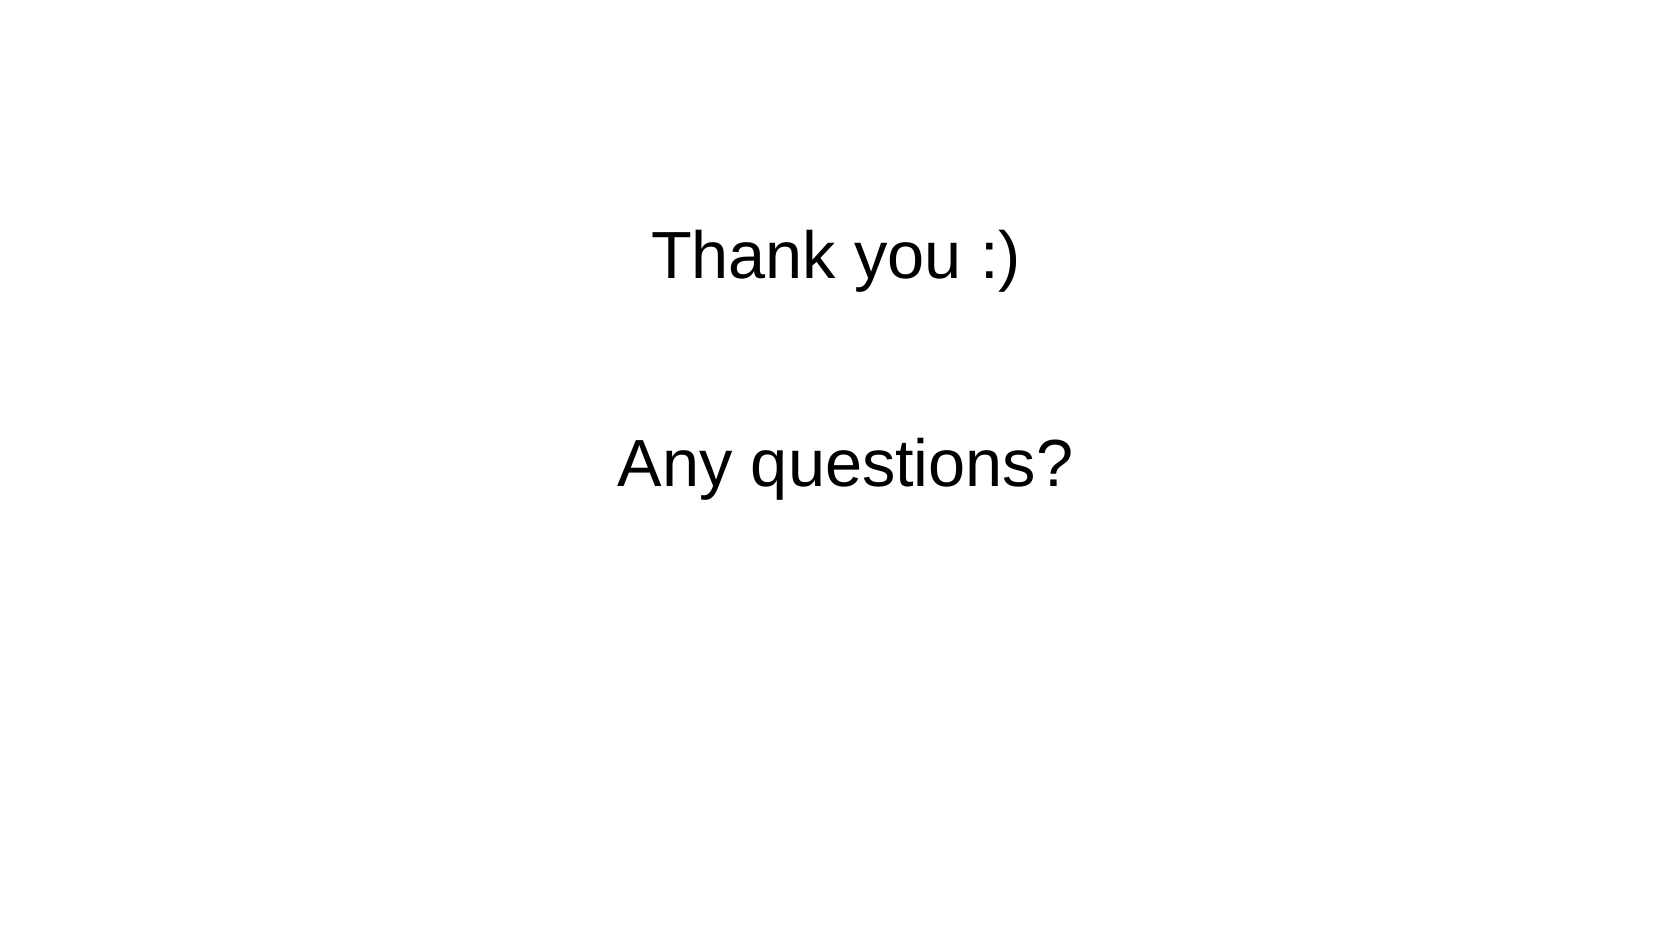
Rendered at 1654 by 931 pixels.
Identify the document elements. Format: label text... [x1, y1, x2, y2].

list Thank you :) Any questions? [82, 217, 1538, 758]
